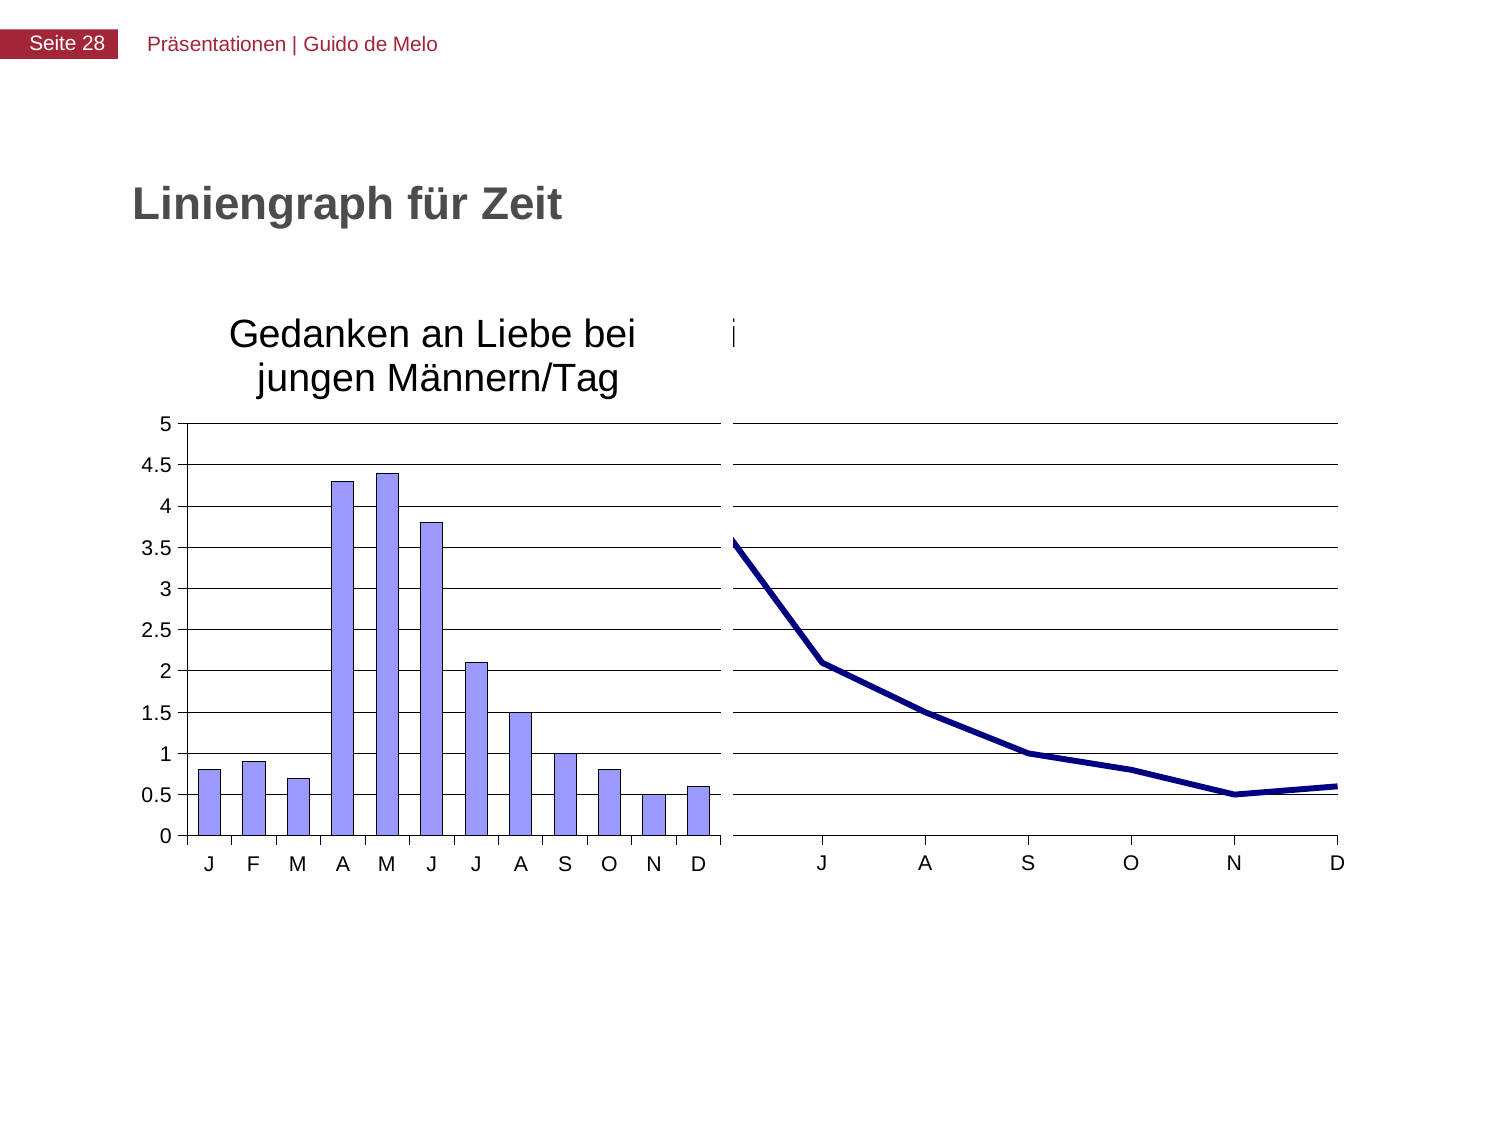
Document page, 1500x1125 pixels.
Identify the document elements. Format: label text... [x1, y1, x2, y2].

chart [129, 287, 733, 888]
title Liniengraph für Zeit [132, 149, 1413, 258]
chart [766, 287, 1371, 888]
